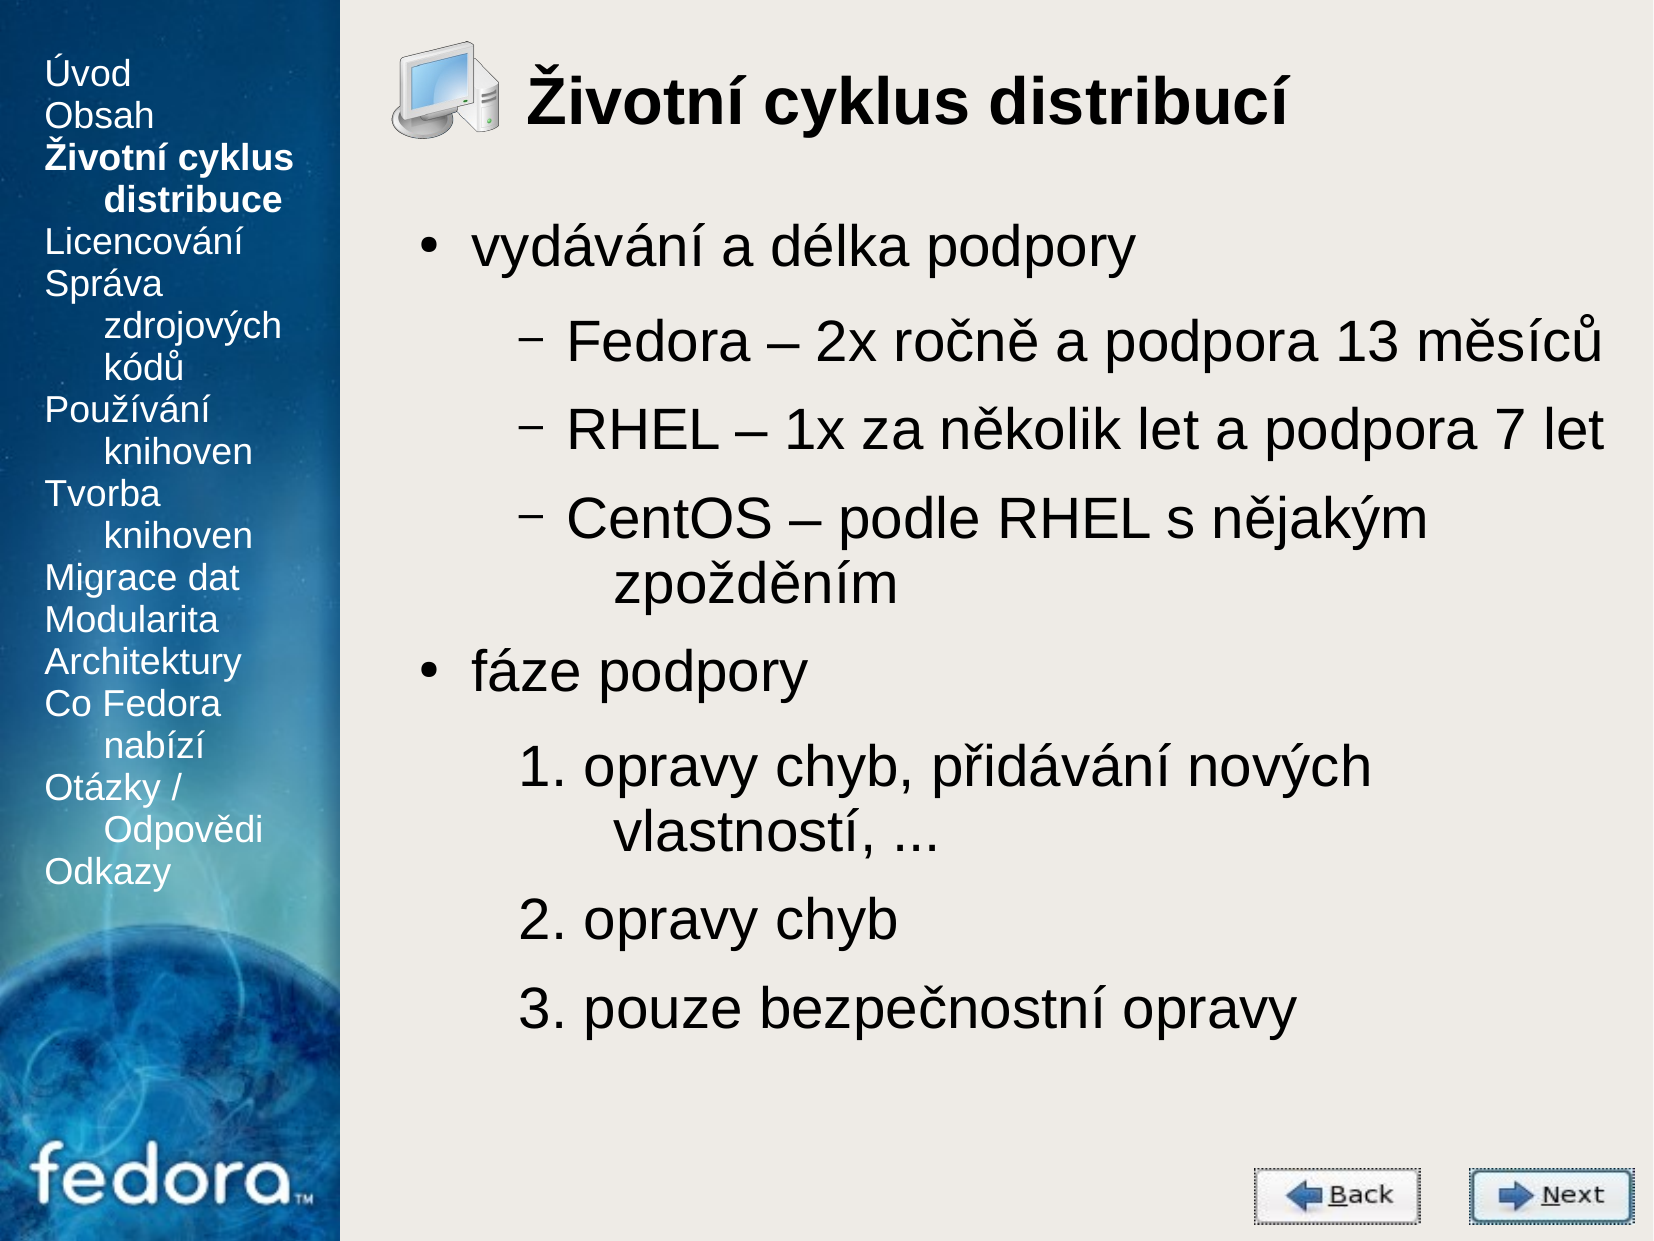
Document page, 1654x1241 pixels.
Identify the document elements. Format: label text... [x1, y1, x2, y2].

picture [0, 0, 1654, 1241]
list vydávání a délka podpory Fedora – 2x ročně a podpora 13 měsíců RHEL – 1x za několik let a podpora 7 let CentOS – podle RHEL s nějakým zpožděním fáze podpory opravy chyb, přidávání nových vlastností, ... opravy chyb pouze bezpečnostní opravy [400, 213, 1617, 1042]
text_box Úvod Obsah Životní cyklus distribuce Licencování Správa zdrojových kódů Používání knihoven Tvorba knihoven Migrace dat Modularita Architektury Co Fedora nabízí Otázky / Odpovědi Odkazy [29, 45, 327, 901]
text_box Životní cyklus distribucí [511, 56, 1316, 147]
